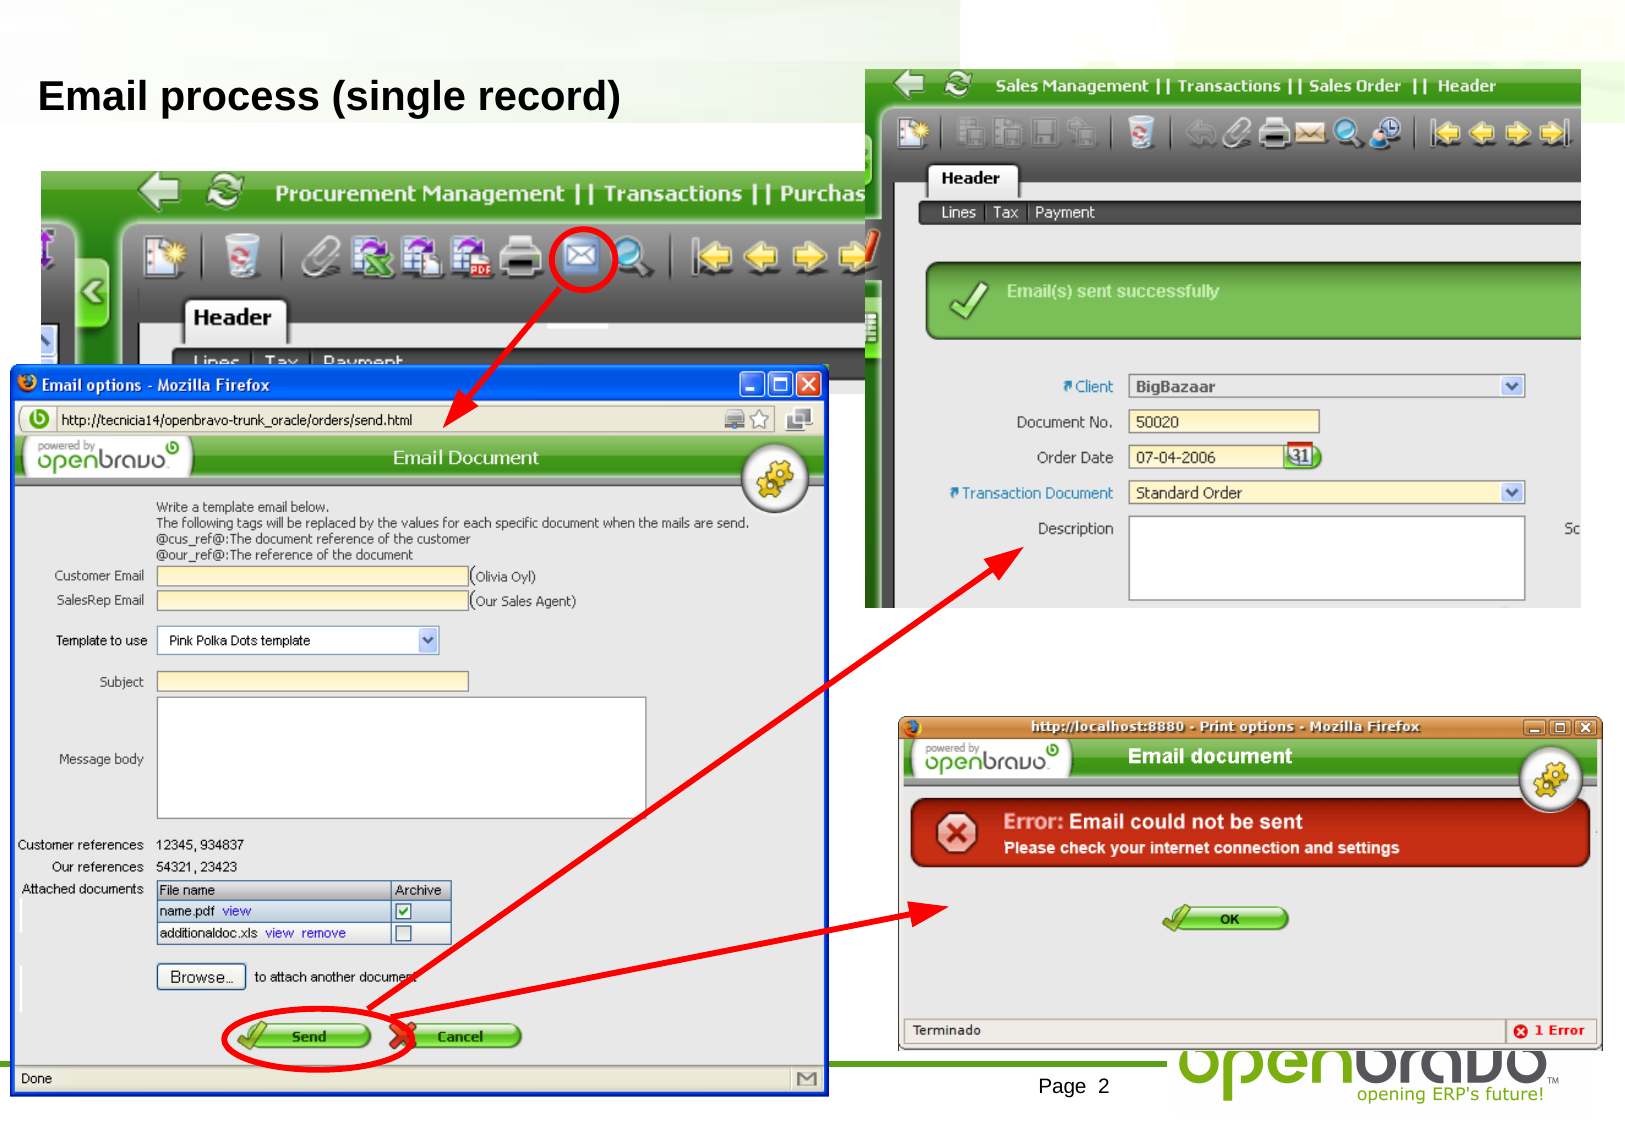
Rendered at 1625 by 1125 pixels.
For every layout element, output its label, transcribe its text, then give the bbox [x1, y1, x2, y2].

picture [898, 716, 1603, 1114]
picture [228, 1012, 409, 1066]
title Email process (single record) [37, 73, 865, 122]
picture [372, 689, 829, 1016]
picture [0, 0, 1581, 1098]
